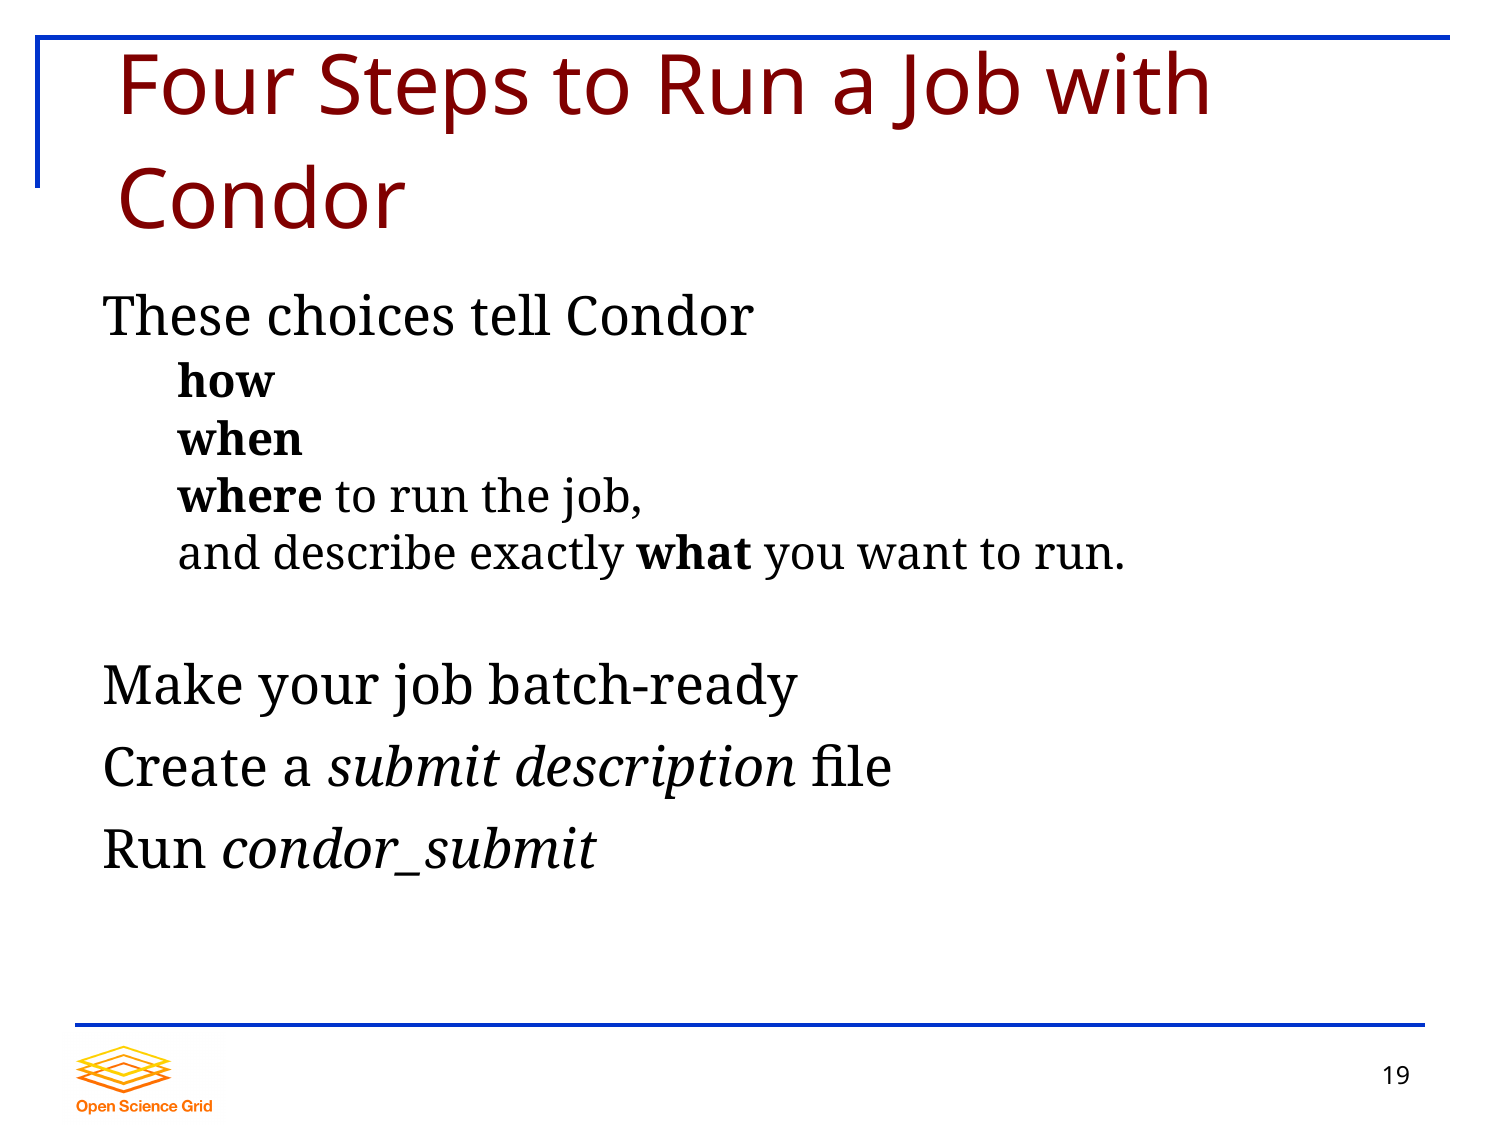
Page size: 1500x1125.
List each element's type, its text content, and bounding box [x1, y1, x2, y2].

list These choices tell Condor how when where to run the job, and describe exactly what you want to run. Make your job batch-ready Create a submit description file Run condor_submit [87, 275, 1410, 944]
title Four Steps to Run a Job with Condor [101, 12, 1421, 266]
picture [62, 1032, 226, 1125]
